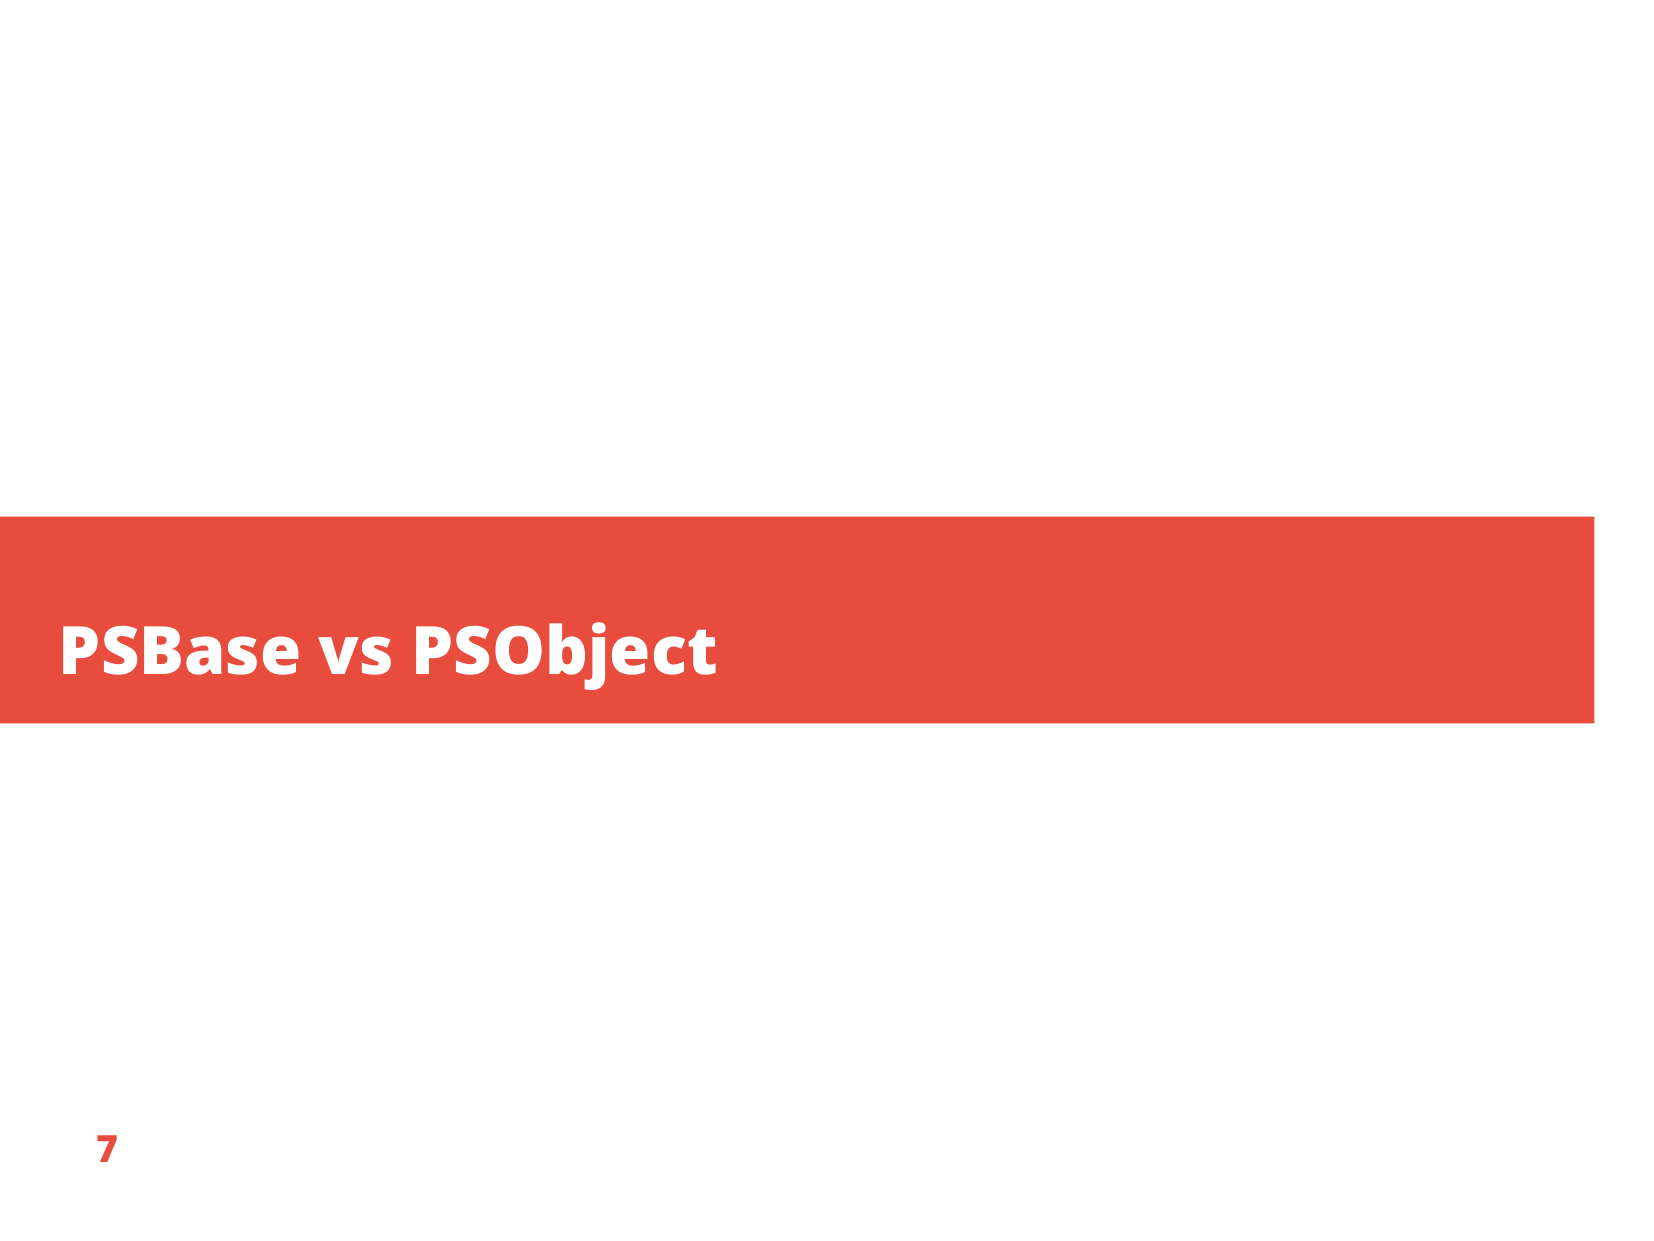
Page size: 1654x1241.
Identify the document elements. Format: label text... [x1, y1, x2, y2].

title PSBase vs PSObject [59, 546, 1595, 694]
